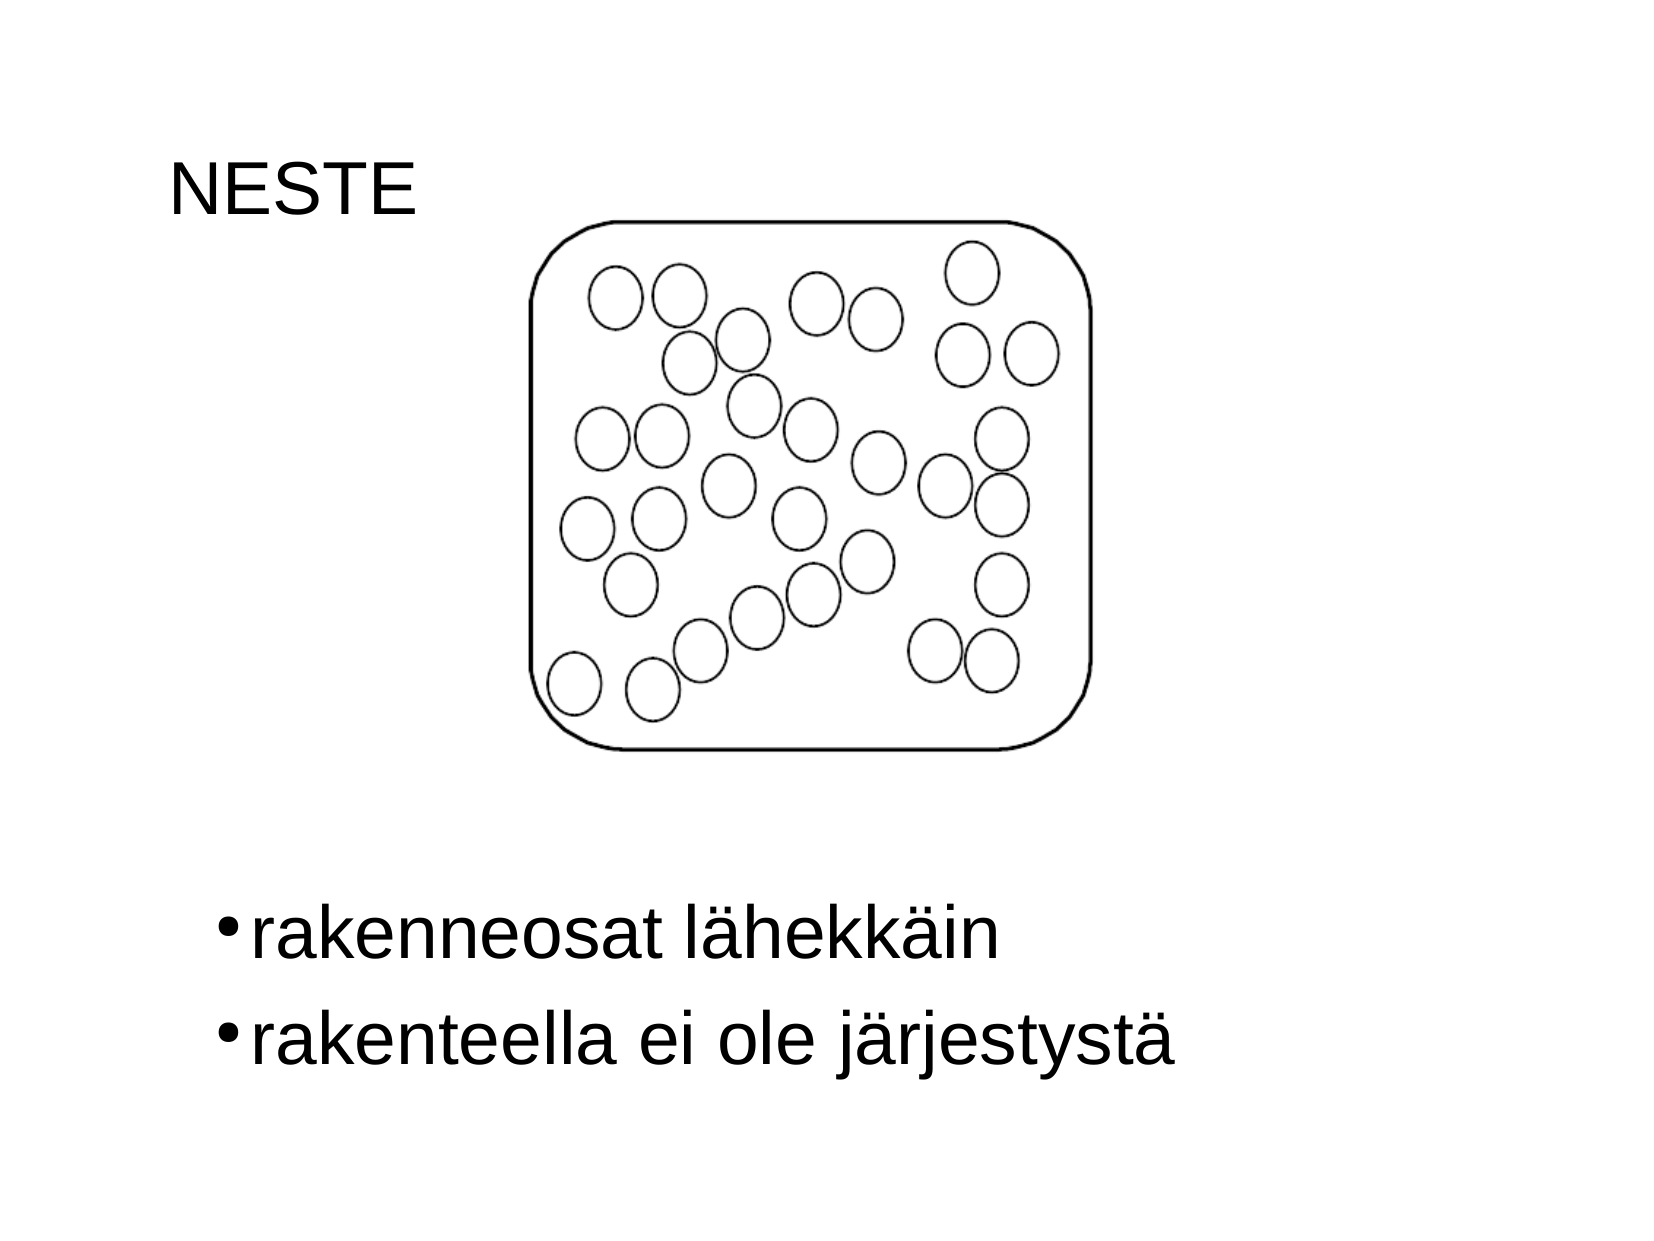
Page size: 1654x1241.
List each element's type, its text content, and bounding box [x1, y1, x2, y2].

text_box rakenneosat lähekkäin rakenteella ei ole järjestystä [200, 862, 1382, 1083]
picture [507, 165, 1122, 781]
text_box NESTE [153, 118, 434, 237]
